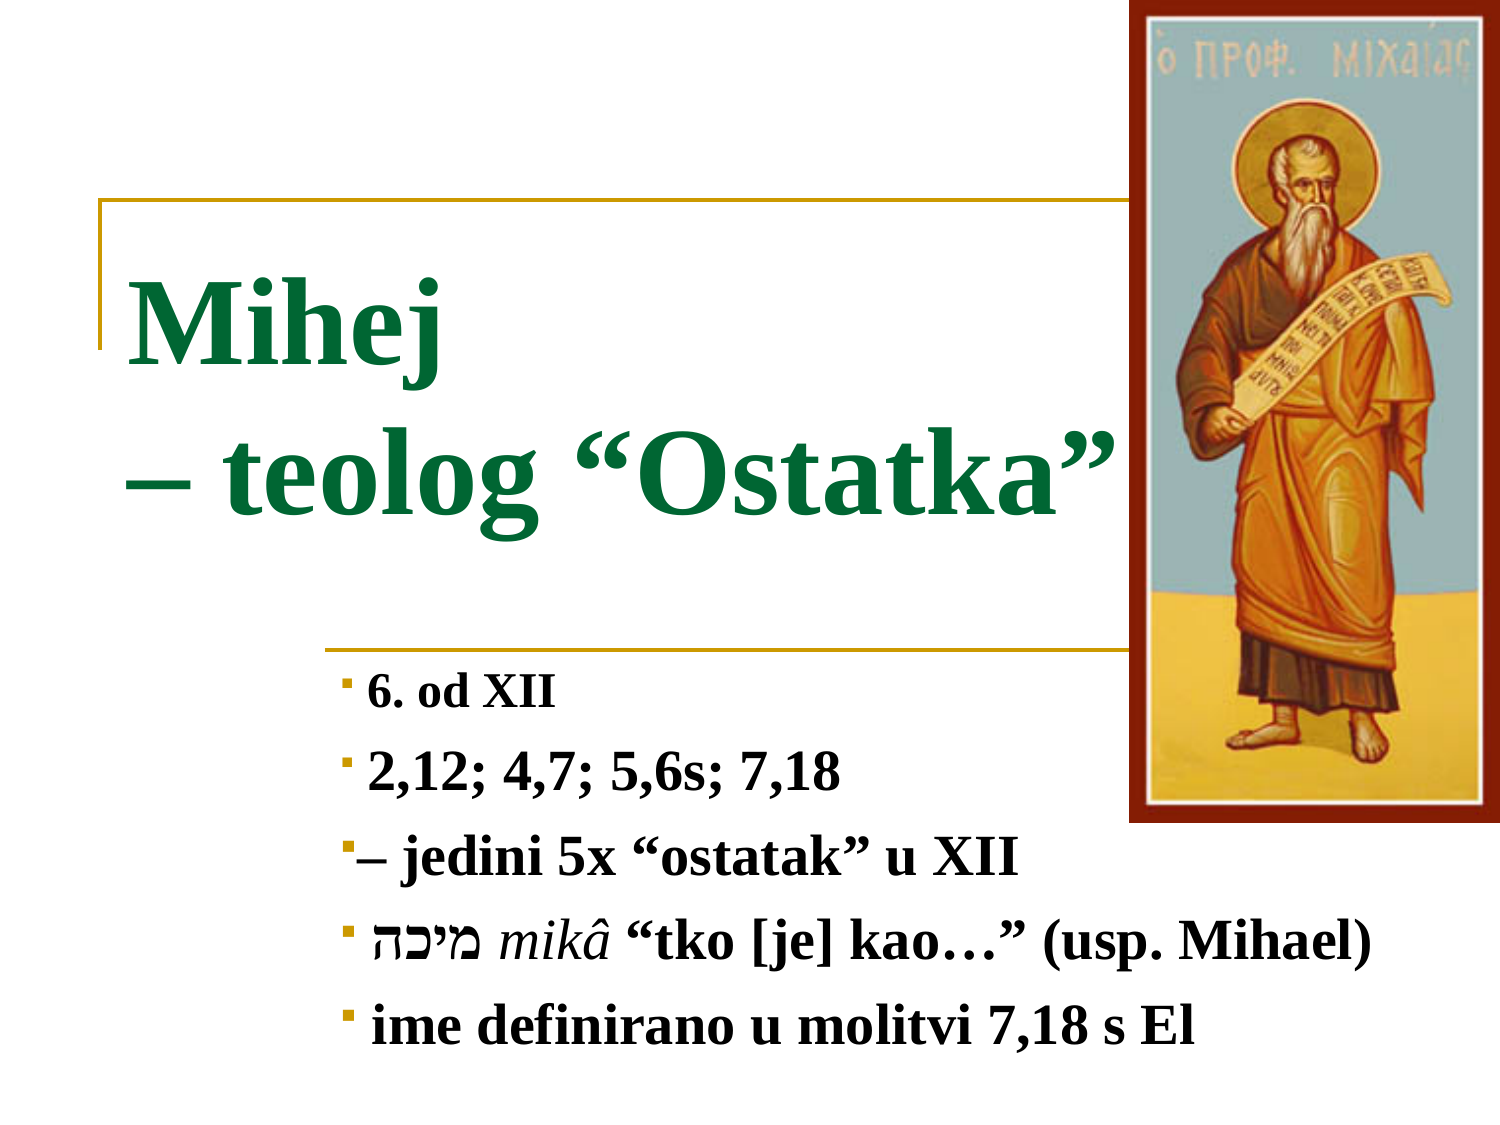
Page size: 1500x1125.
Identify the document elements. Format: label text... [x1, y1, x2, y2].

picture [1129, 0, 1500, 823]
title Mihej – teolog “Ostatka” [112, 231, 1129, 538]
subtitle 6. od XII 2,12; 4,7; 5,6s; 7,18 – jedini 5x “ostatak” u XII מיכה mikâ “tko [je] kao…” (usp. Mihael) ime definirano u molitvi 7,18 s El [324, 649, 1500, 1125]
